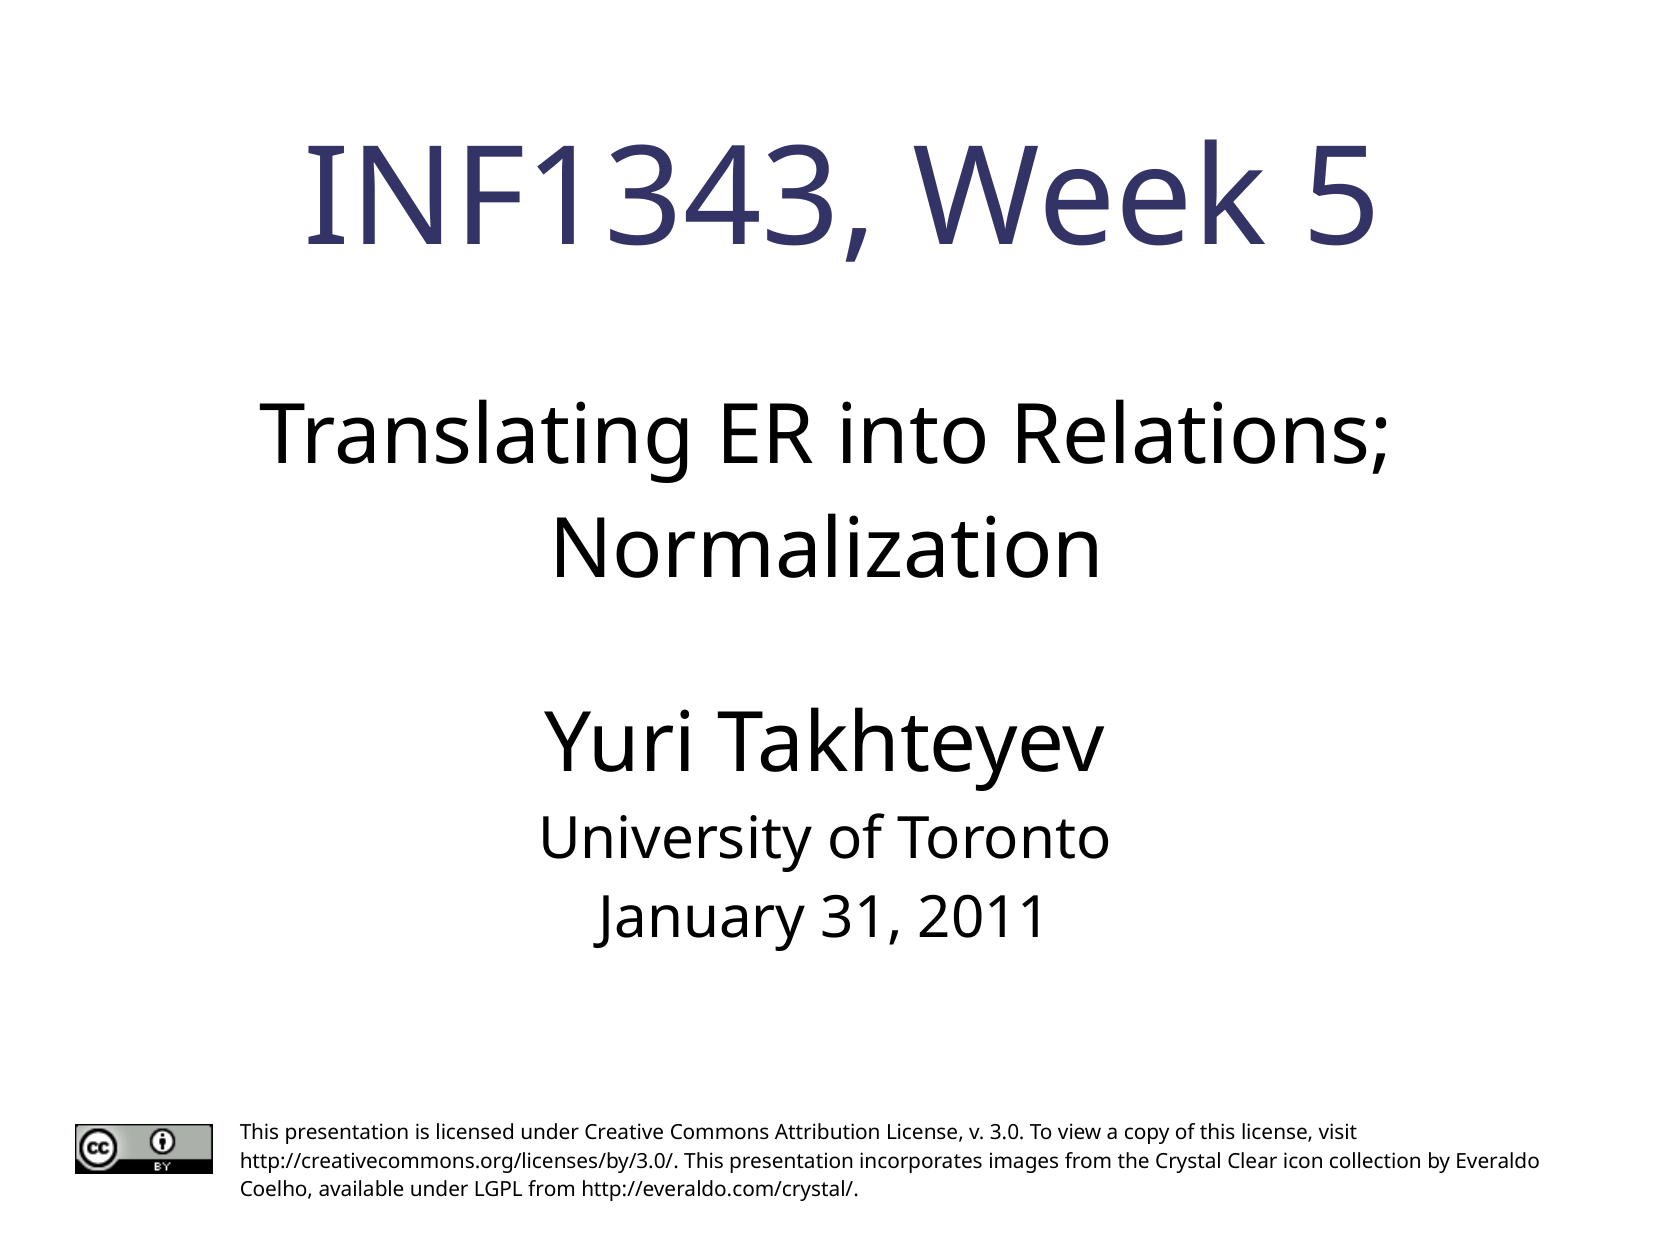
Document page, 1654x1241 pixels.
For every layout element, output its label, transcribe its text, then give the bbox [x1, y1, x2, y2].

text_box This presentation is licensed under Creative Commons Attribution License, v. 3.0. To view a copy of this license, visit http://creativecommons.org/licenses/by/3.0/. This presentation incorporates images from the Crystal Clear icon collection by Everaldo Coelho, available under LGPL from http://everaldo.com/crystal/. [225, 1110, 1576, 1201]
picture [75, 1124, 213, 1174]
subtitle Translating ER into Relations; Normalization [82, 375, 1571, 1194]
title INF1343, Week 5 [34, 87, 1651, 295]
text_box Yuri Takhteyev University of Toronto January 31, 2011 [150, 675, 1501, 933]
